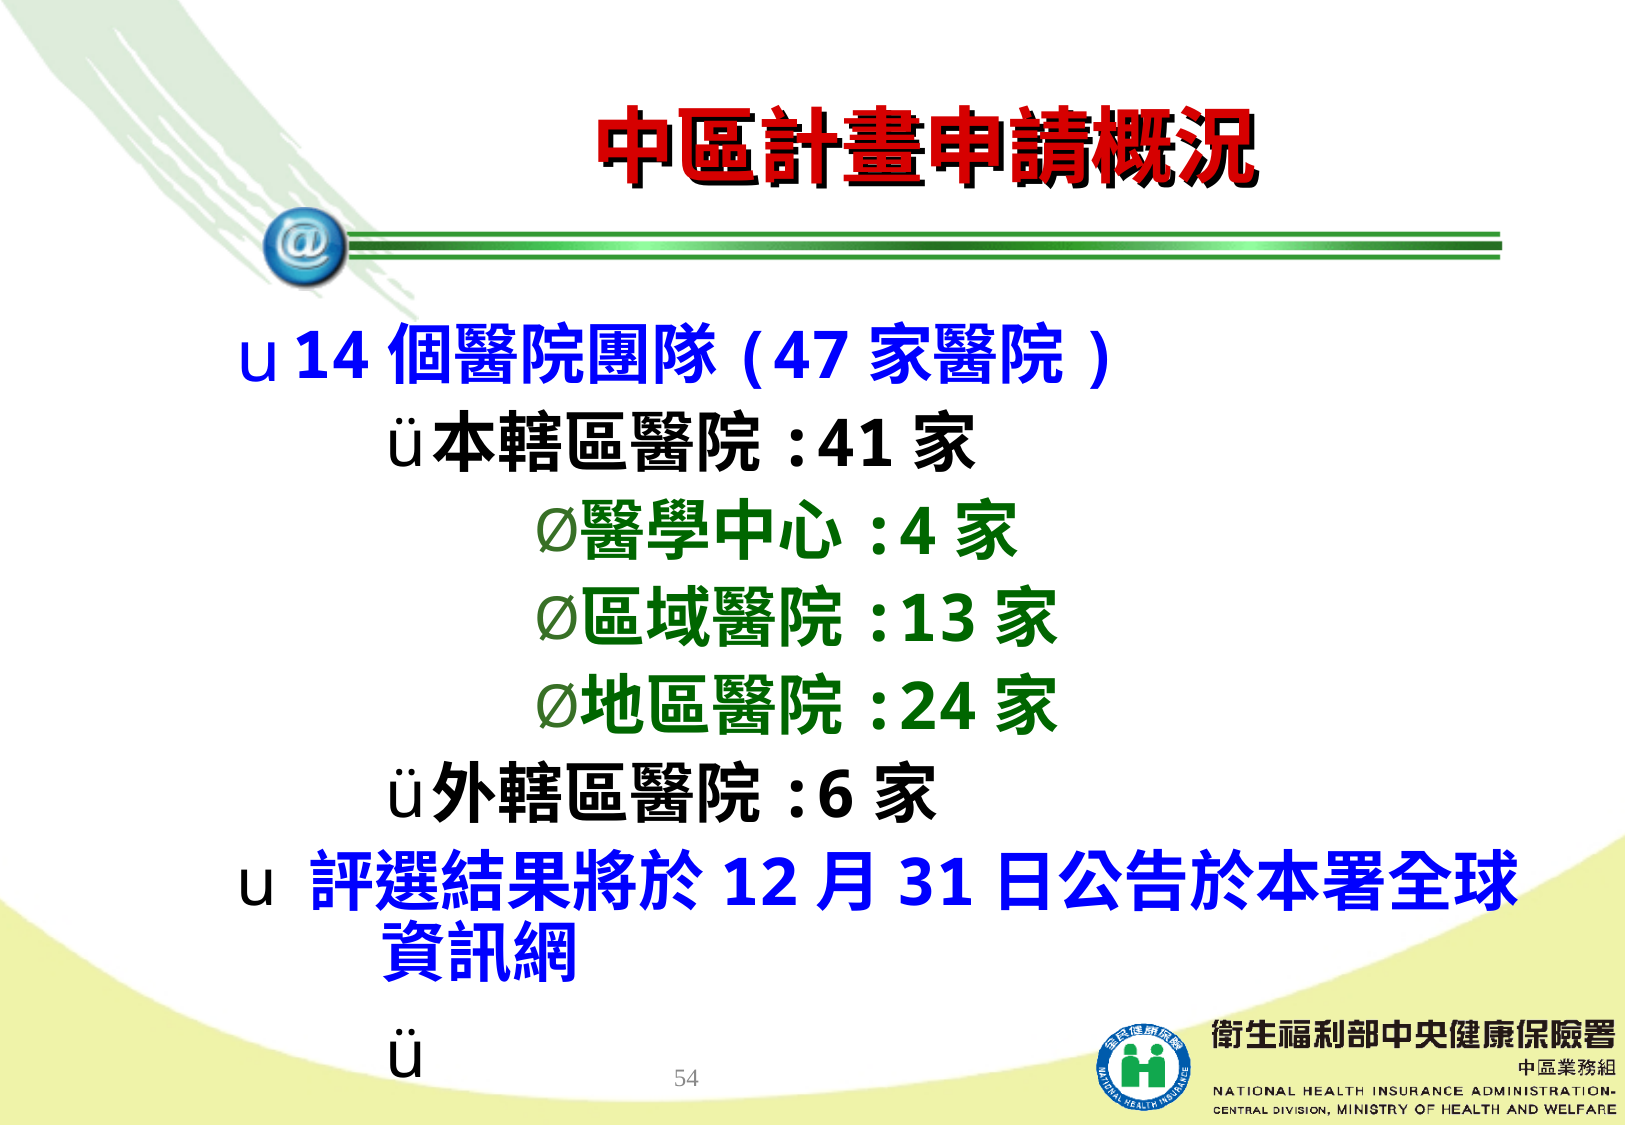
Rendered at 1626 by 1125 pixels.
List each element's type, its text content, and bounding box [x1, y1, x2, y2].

list 14個醫院團隊(47家醫院) 本轄區醫院:41家 醫學中心:4家 區域醫院:13家 地區醫院:24家 外轄區醫院:6家 評選結果將於12月31日公告於本署全球資訊網 [221, 314, 1544, 1006]
text_box [658, 1046, 1039, 1107]
title 中區計畫申請概況 [304, 78, 1544, 209]
